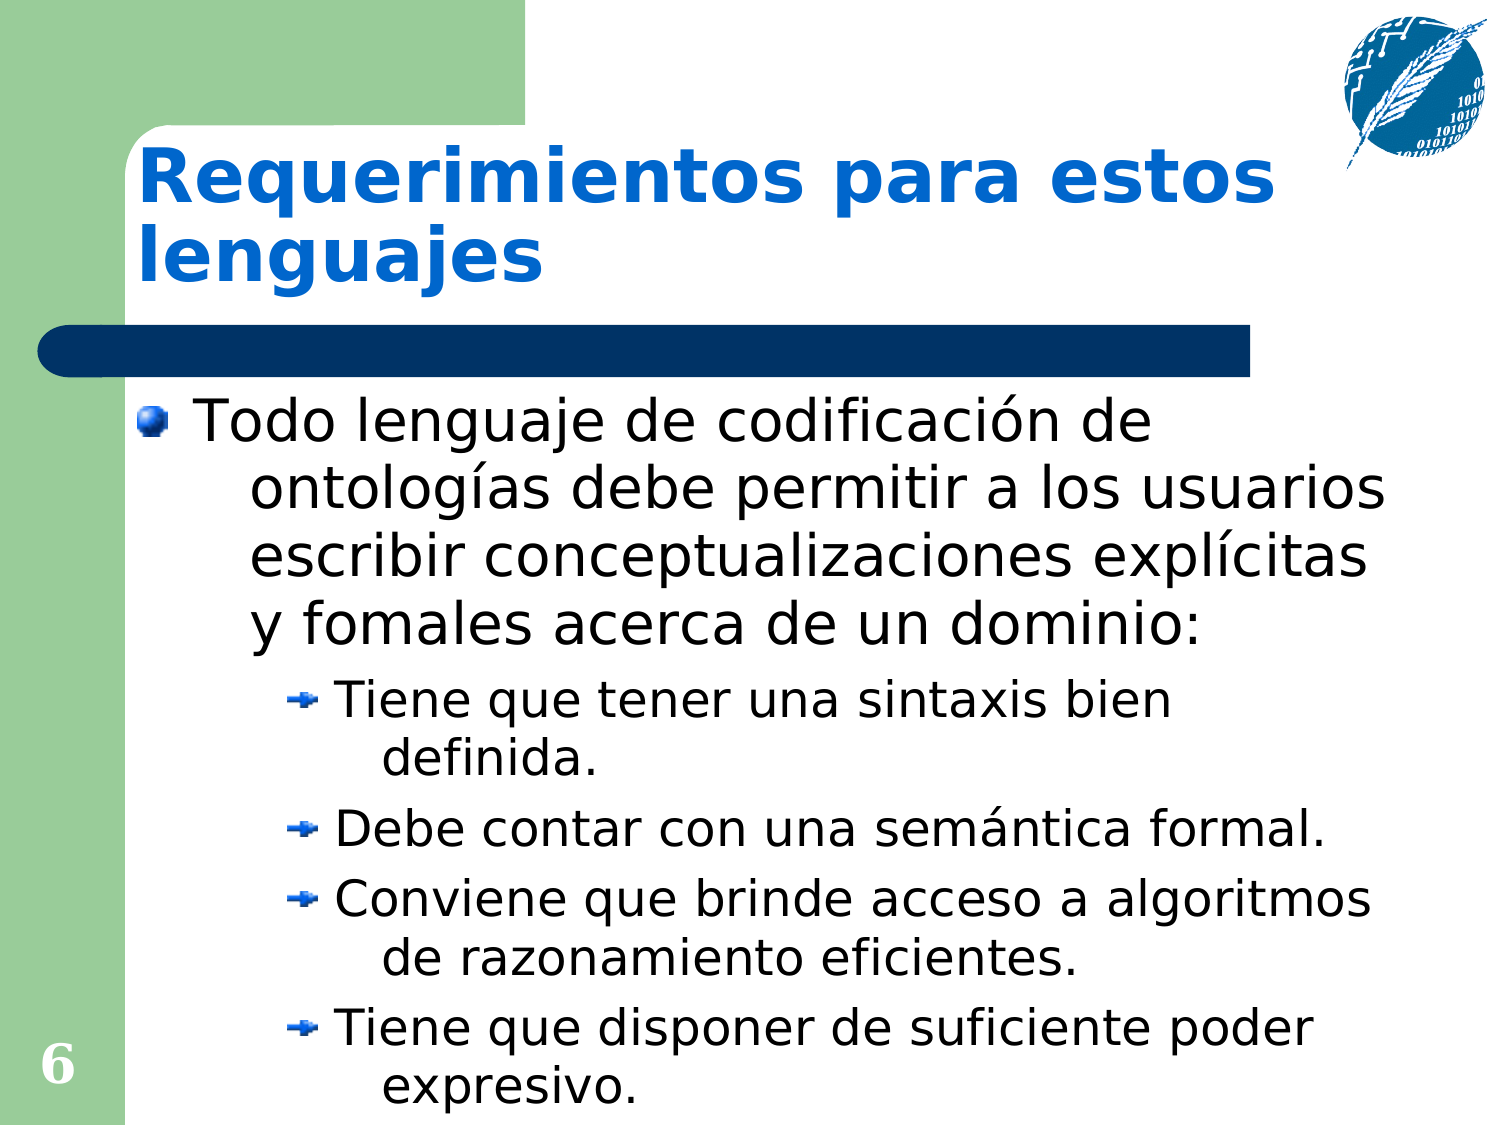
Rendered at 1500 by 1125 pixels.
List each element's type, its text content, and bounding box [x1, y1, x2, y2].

picture [1416, 140, 1425, 149]
picture [1436, 127, 1450, 136]
title Requerimientos para estos lenguajes [136, 135, 1413, 302]
picture [1433, 139, 1440, 147]
list Todo lenguaje de codificación de ontologías debe permitir a los usuarios escribir conceptualizaciones explícitas y fomales acerca de un dominio: Tiene que tener una sintaxis bien definida. Debe contar con una semántica formal. Conviene que brinde acceso a algoritmos de razonamiento eficientes. Tiene que disponer de suficiente poder expresivo. [137, 387, 1400, 1058]
picture [1427, 138, 1431, 148]
picture [1341, 15, 1487, 172]
